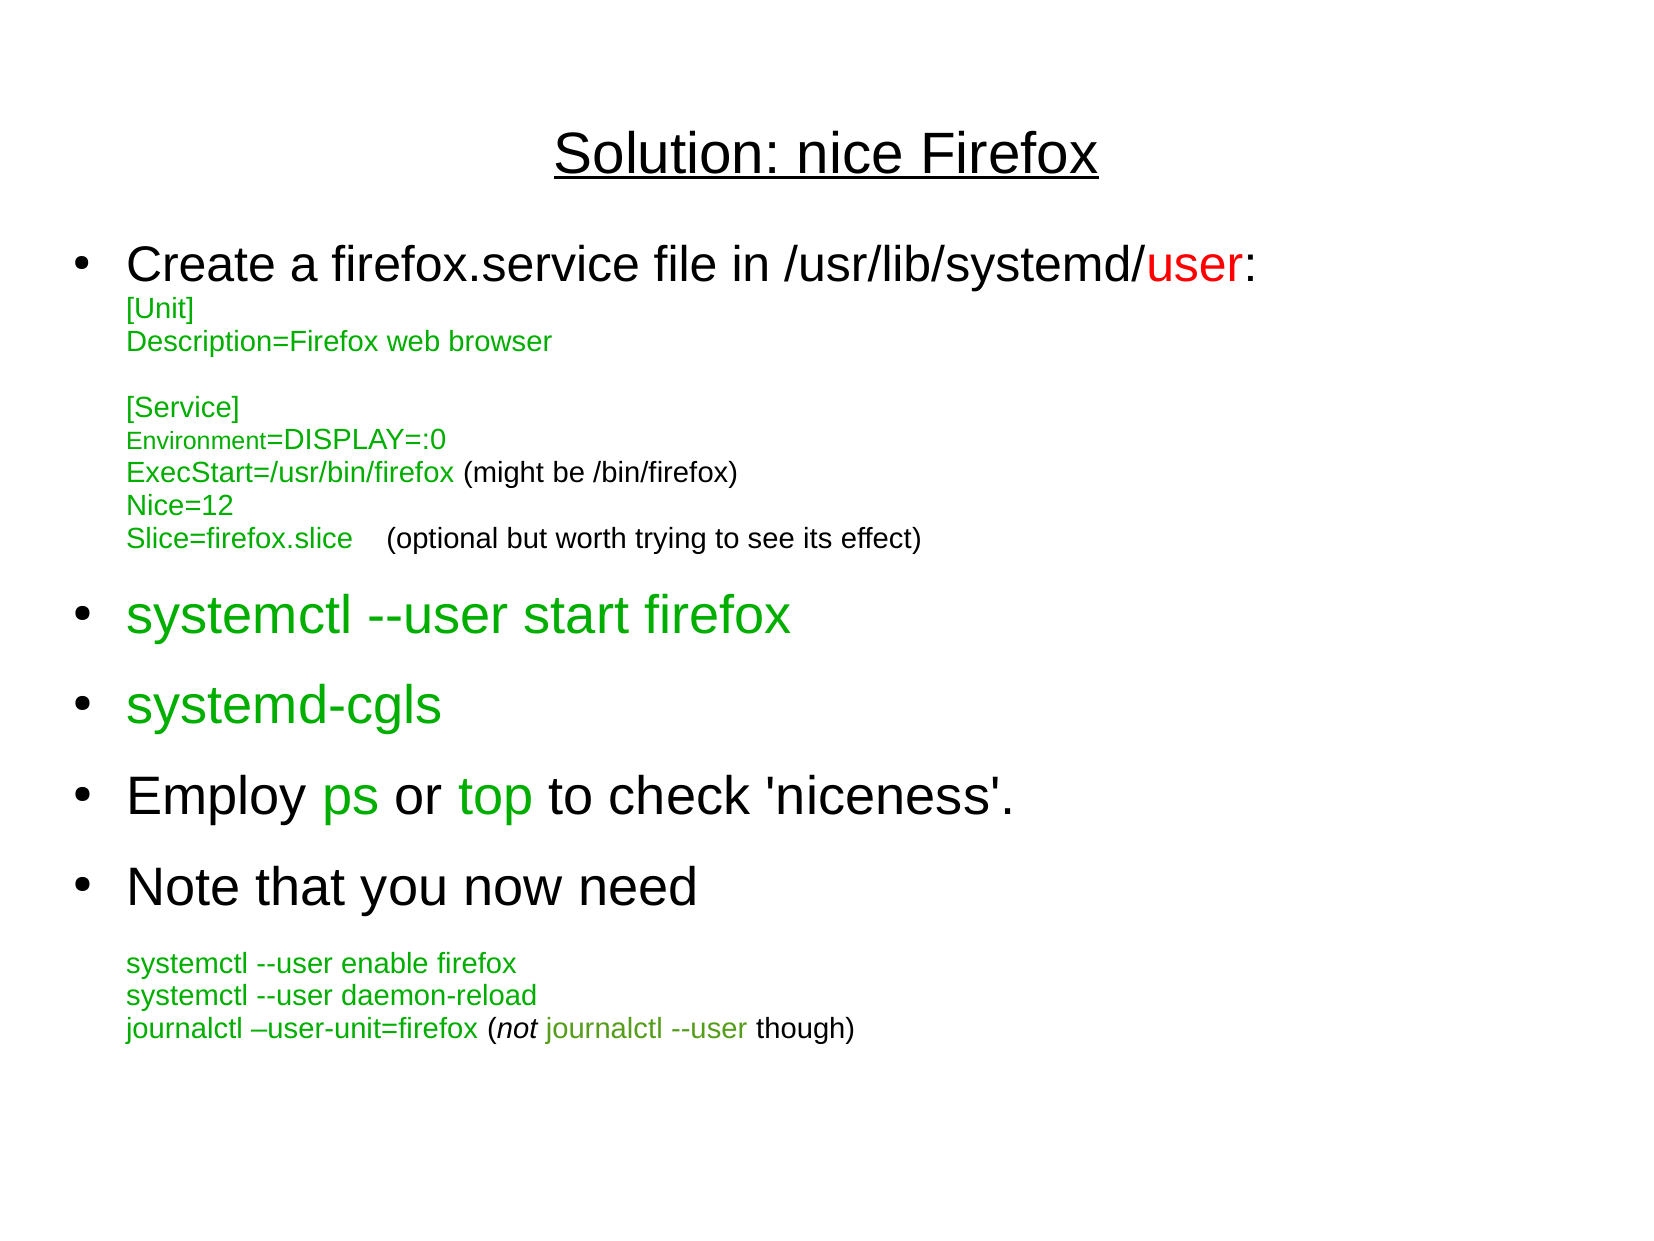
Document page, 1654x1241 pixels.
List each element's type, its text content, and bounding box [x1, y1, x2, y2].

title Solution: nice Firefox [82, 49, 1571, 236]
list Create a firefox.service file in /usr/lib/systemd/user: [Unit] Description=Firefox web browser [Service] Environment=DISPLAY=:0 ExecStart=/usr/bin/firefox (might be /bin/firefox) Nice=12 Slice=firefox.slice (optional but worth trying to see its effect) systemctl --user start firefox systemd-cgls Employ ps or top to check 'niceness'. Note that you now need systemctl --user enable firefox systemctl --user daemon-reload journalctl –user-unit=firefox (not journalctl --user though) [55, 236, 1571, 1149]
